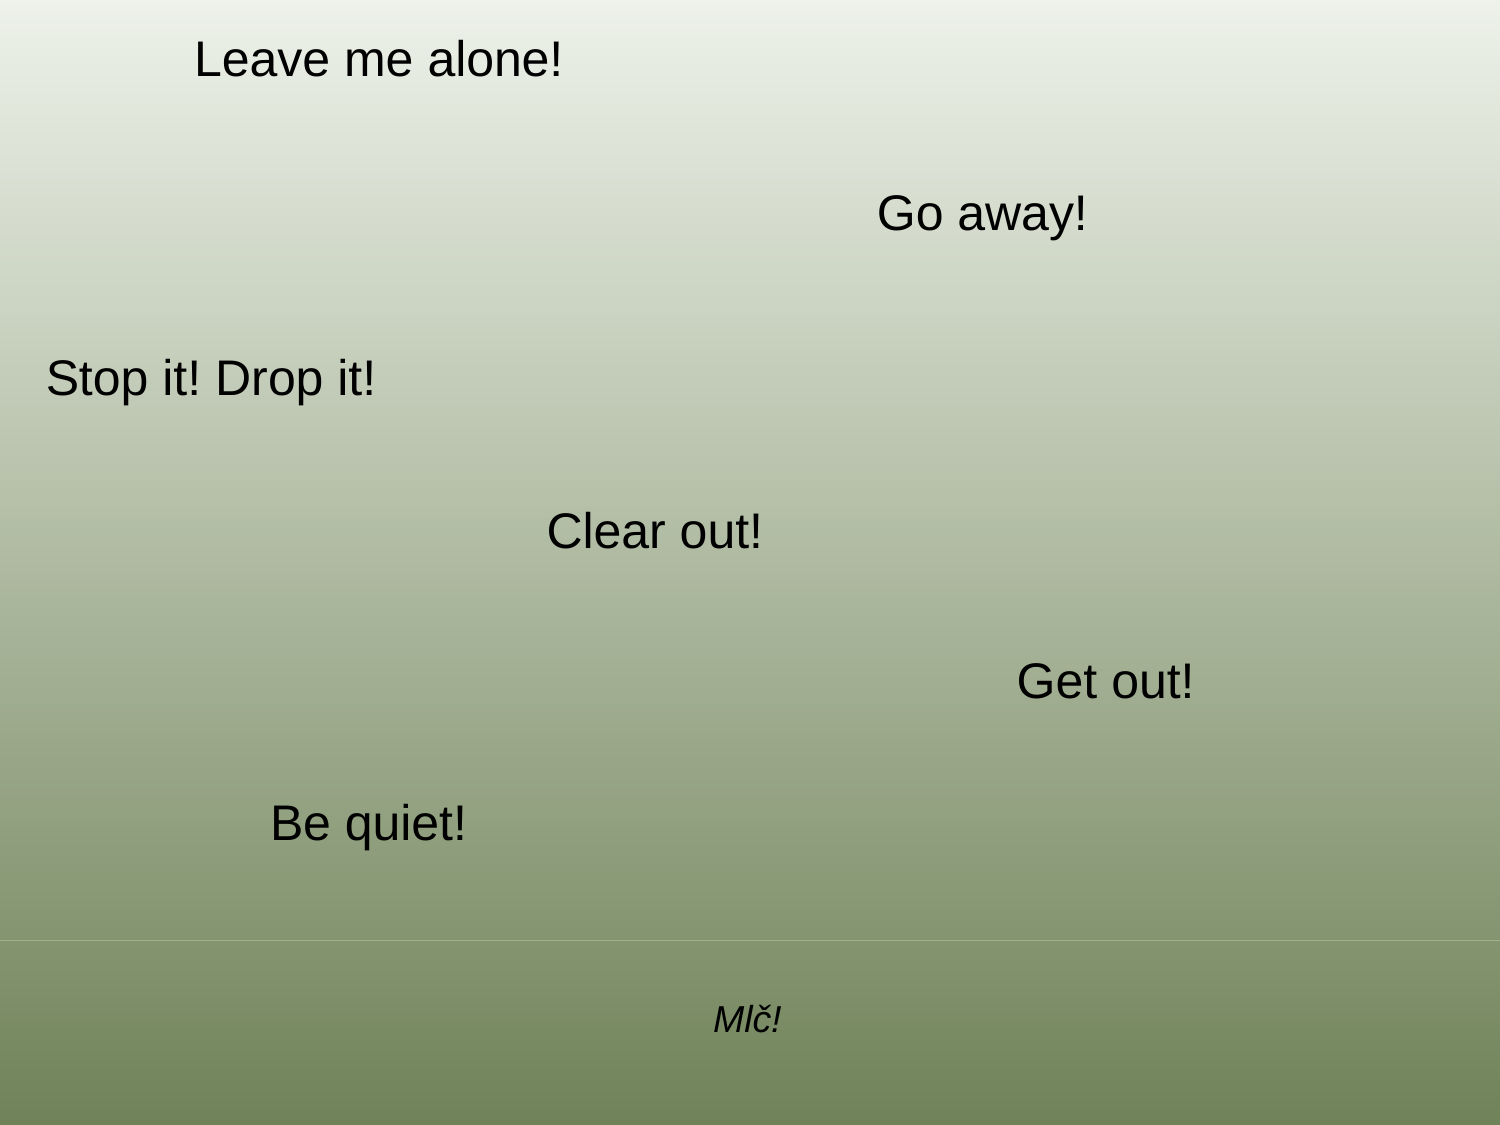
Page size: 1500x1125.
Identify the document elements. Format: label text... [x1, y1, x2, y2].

text_box Stop it! Drop it! [31, 337, 392, 414]
text_box Be quiet! [255, 782, 483, 858]
text_box Get out! [1001, 640, 1210, 716]
text_box Leave me alone! [179, 18, 579, 95]
text_box Mlč! [698, 987, 797, 1049]
text_box Go away! [862, 172, 1104, 249]
text_box Clear out! [531, 491, 779, 567]
